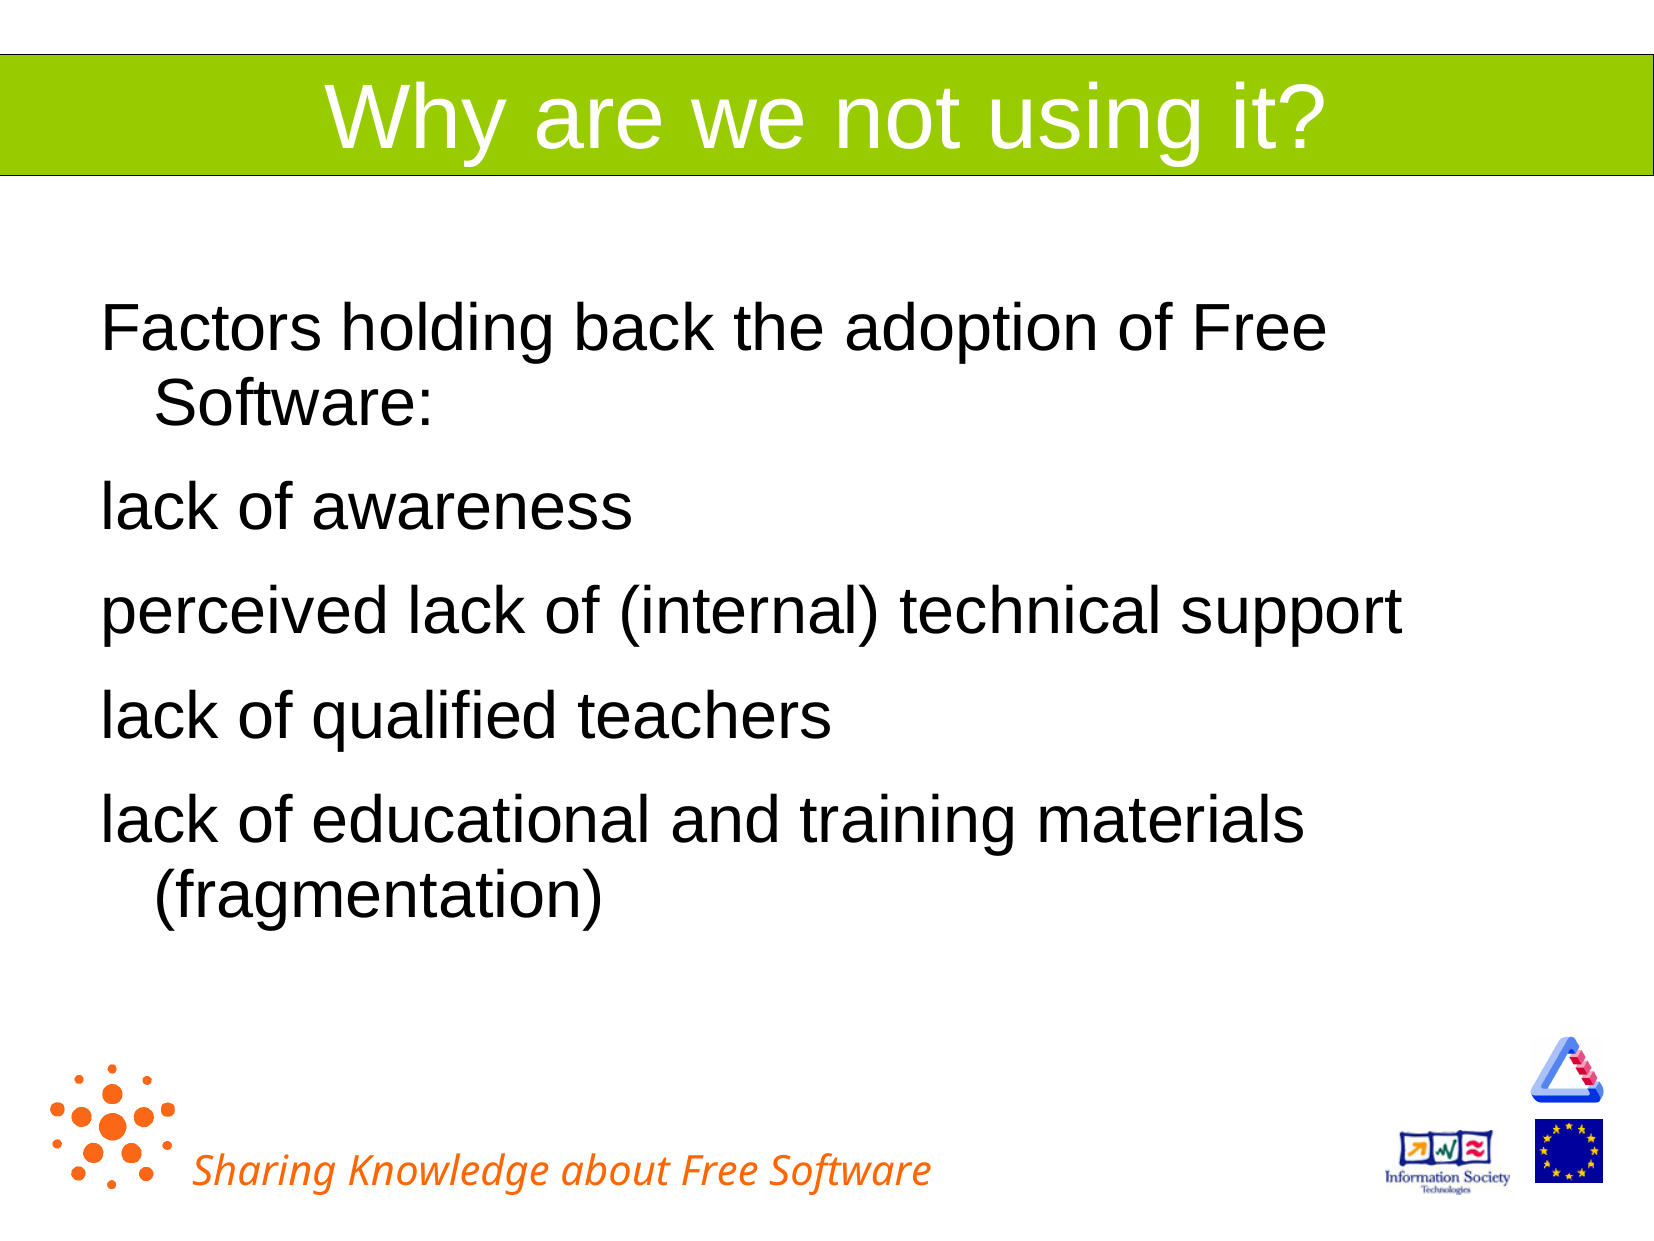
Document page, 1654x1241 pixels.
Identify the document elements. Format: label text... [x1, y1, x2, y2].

picture [1571, 1036, 1604, 1104]
title Why are we not using it? [82, 48, 1571, 185]
list Factors holding back the adoption of Free Software: lack of awareness perceived lack of (internal) technical support lack of qualified teachers lack of educational and training materials (fragmentation) [82, 290, 1571, 1109]
picture [1385, 1130, 1510, 1195]
picture [1535, 1119, 1603, 1183]
picture [50, 1064, 175, 1189]
